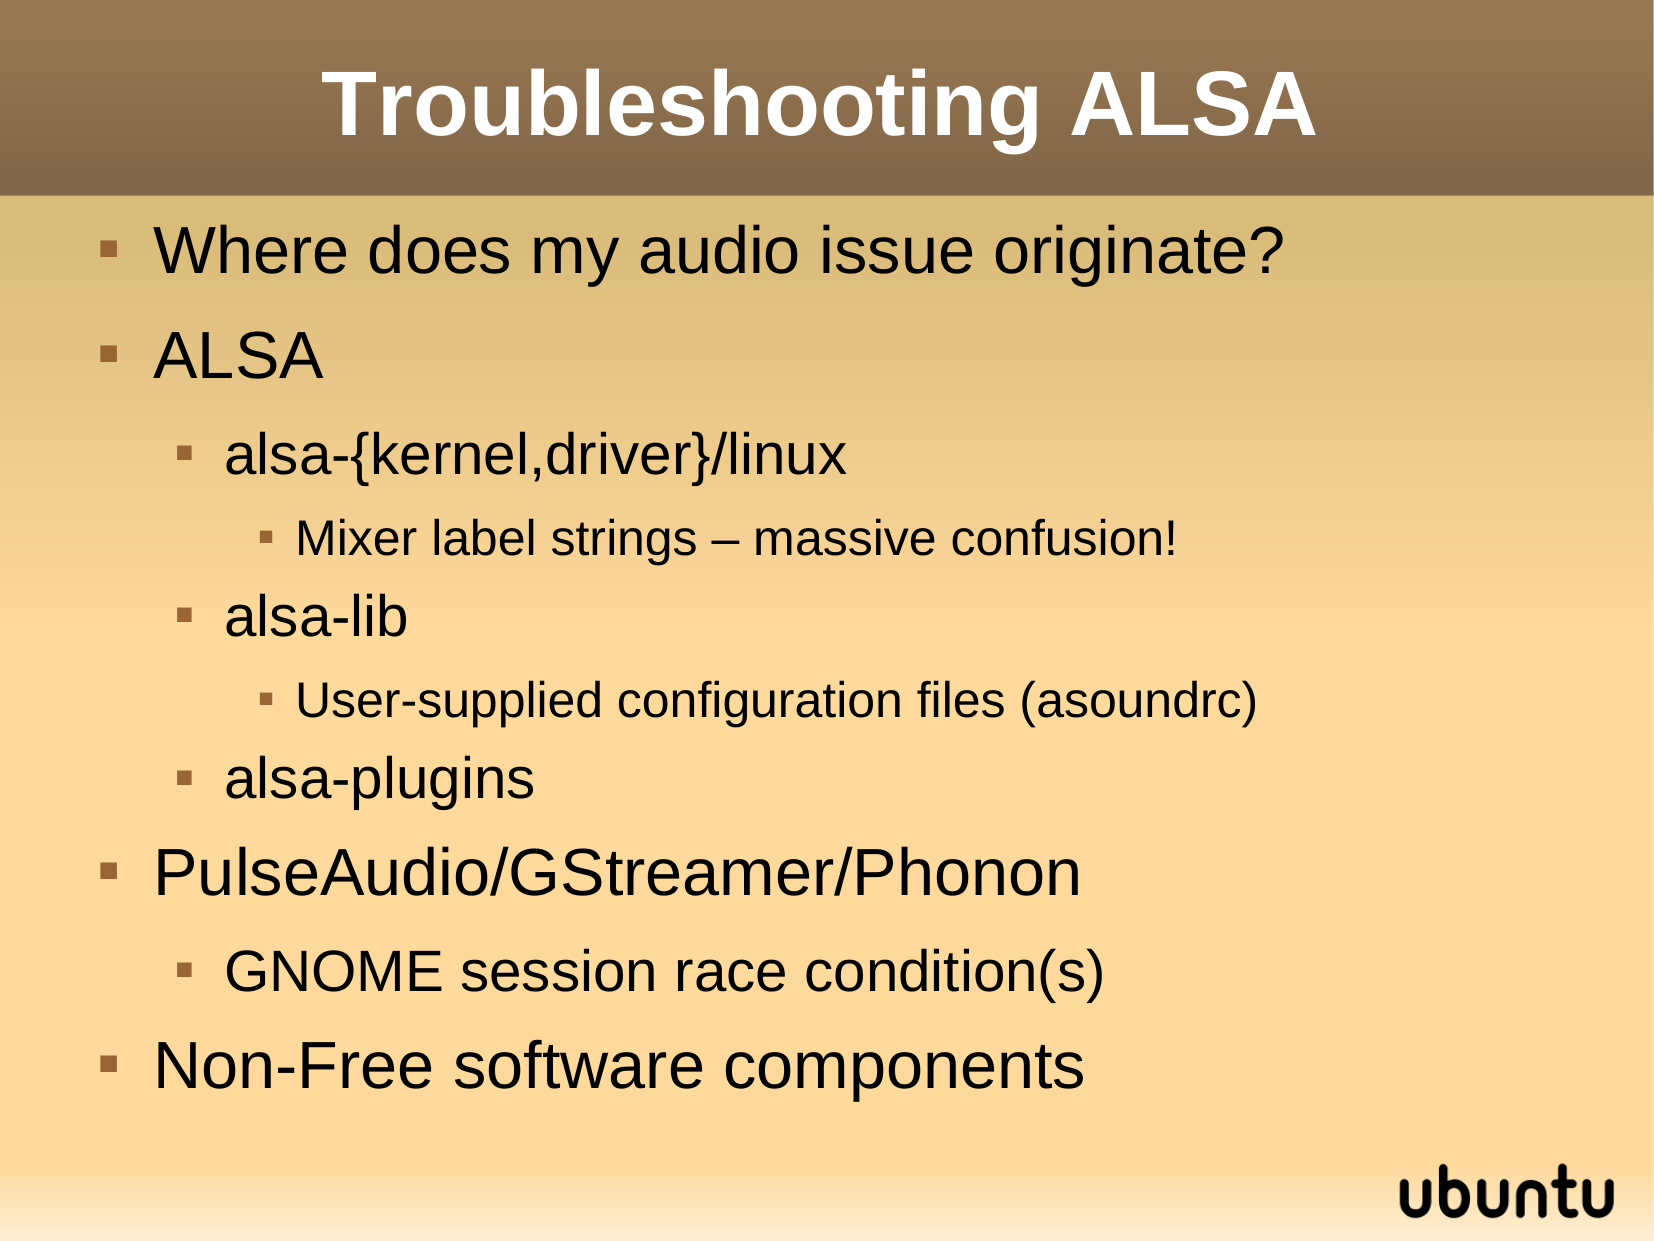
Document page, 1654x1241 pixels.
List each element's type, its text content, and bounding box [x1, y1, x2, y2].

list Where does my audio issue originate? ALSA alsa-{kernel,driver}/linux Mixer label strings – massive confusion! alsa-lib User-supplied configuration files (asoundrc) alsa-plugins PulseAudio/GStreamer/Phonon GNOME session race condition(s) Non-Free software components [82, 213, 1571, 1159]
picture [0, 0, 1654, 1241]
title Troubleshooting ALSA [76, 0, 1565, 208]
